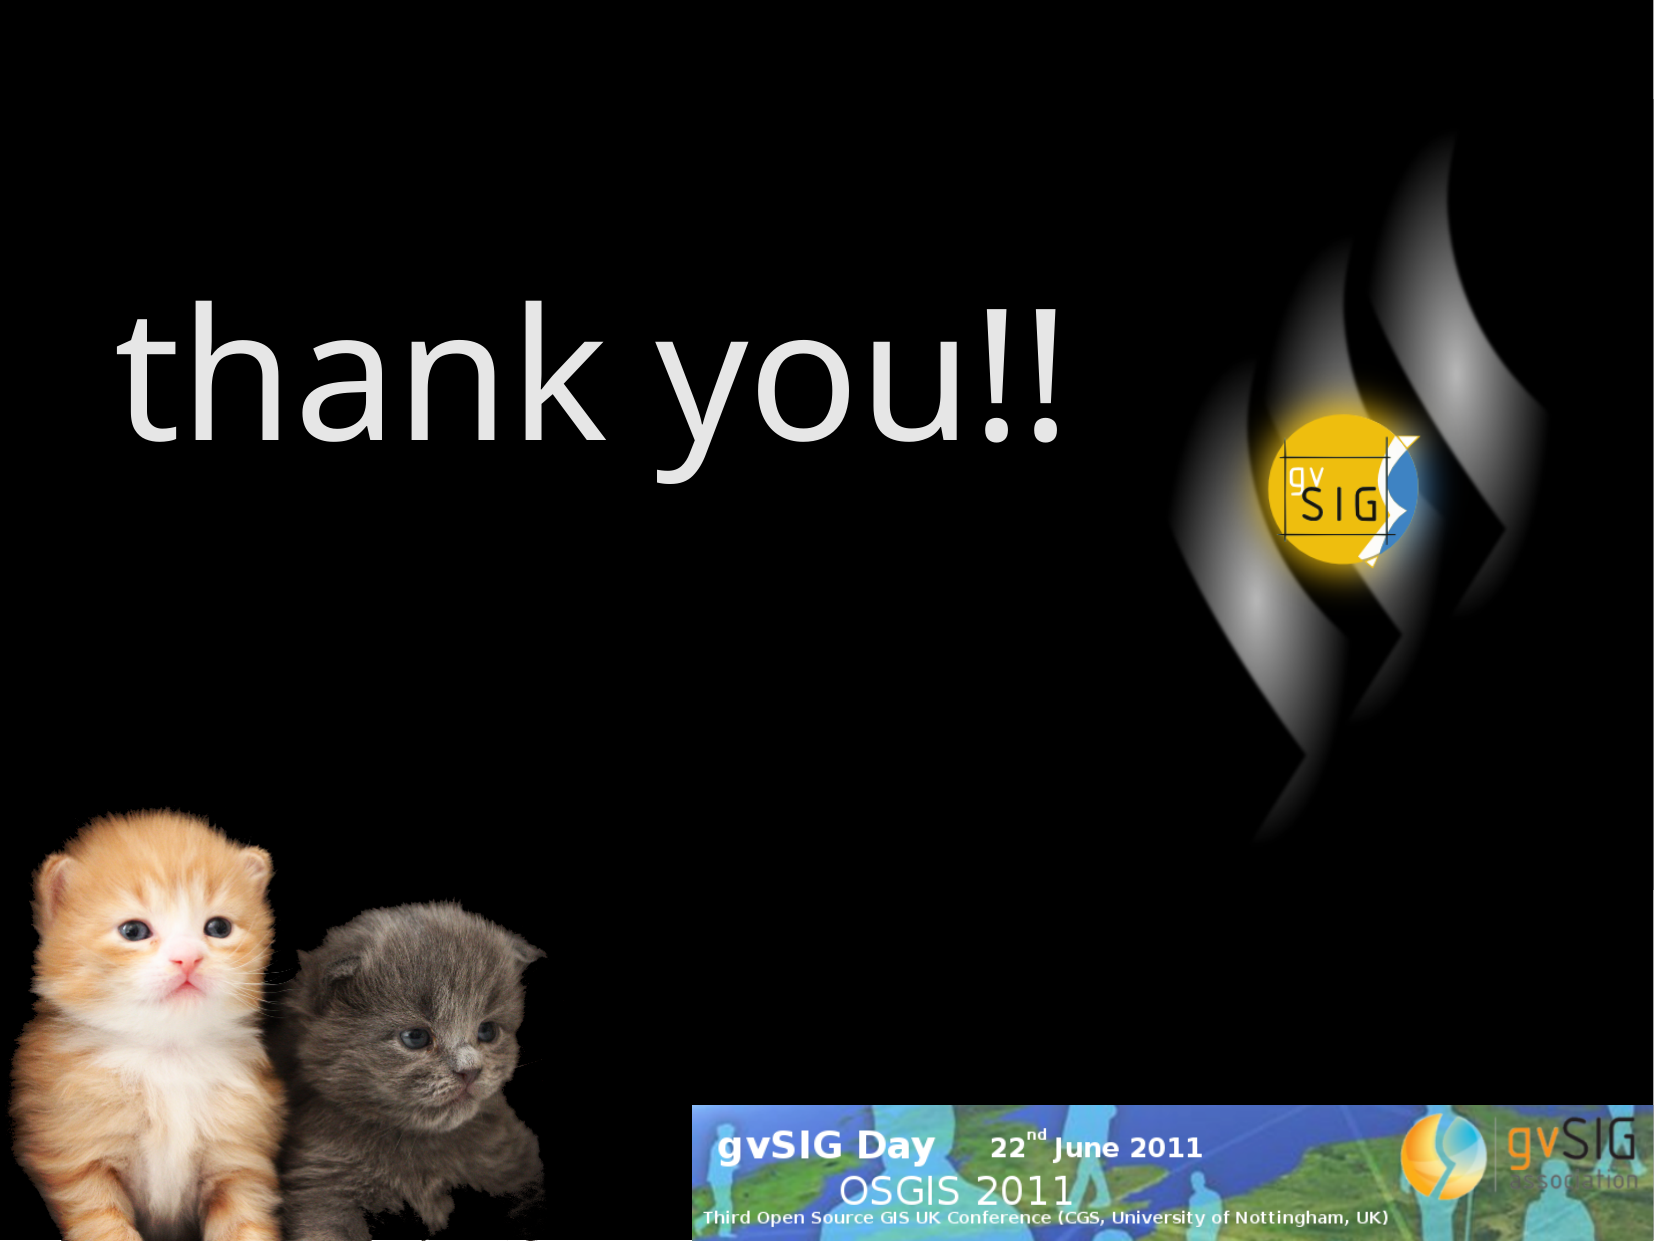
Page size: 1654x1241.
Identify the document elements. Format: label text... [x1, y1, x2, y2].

picture [692, 1105, 1654, 1241]
picture [0, 781, 571, 1241]
title thank you!! [72, 59, 1115, 680]
picture [1059, 99, 1654, 890]
